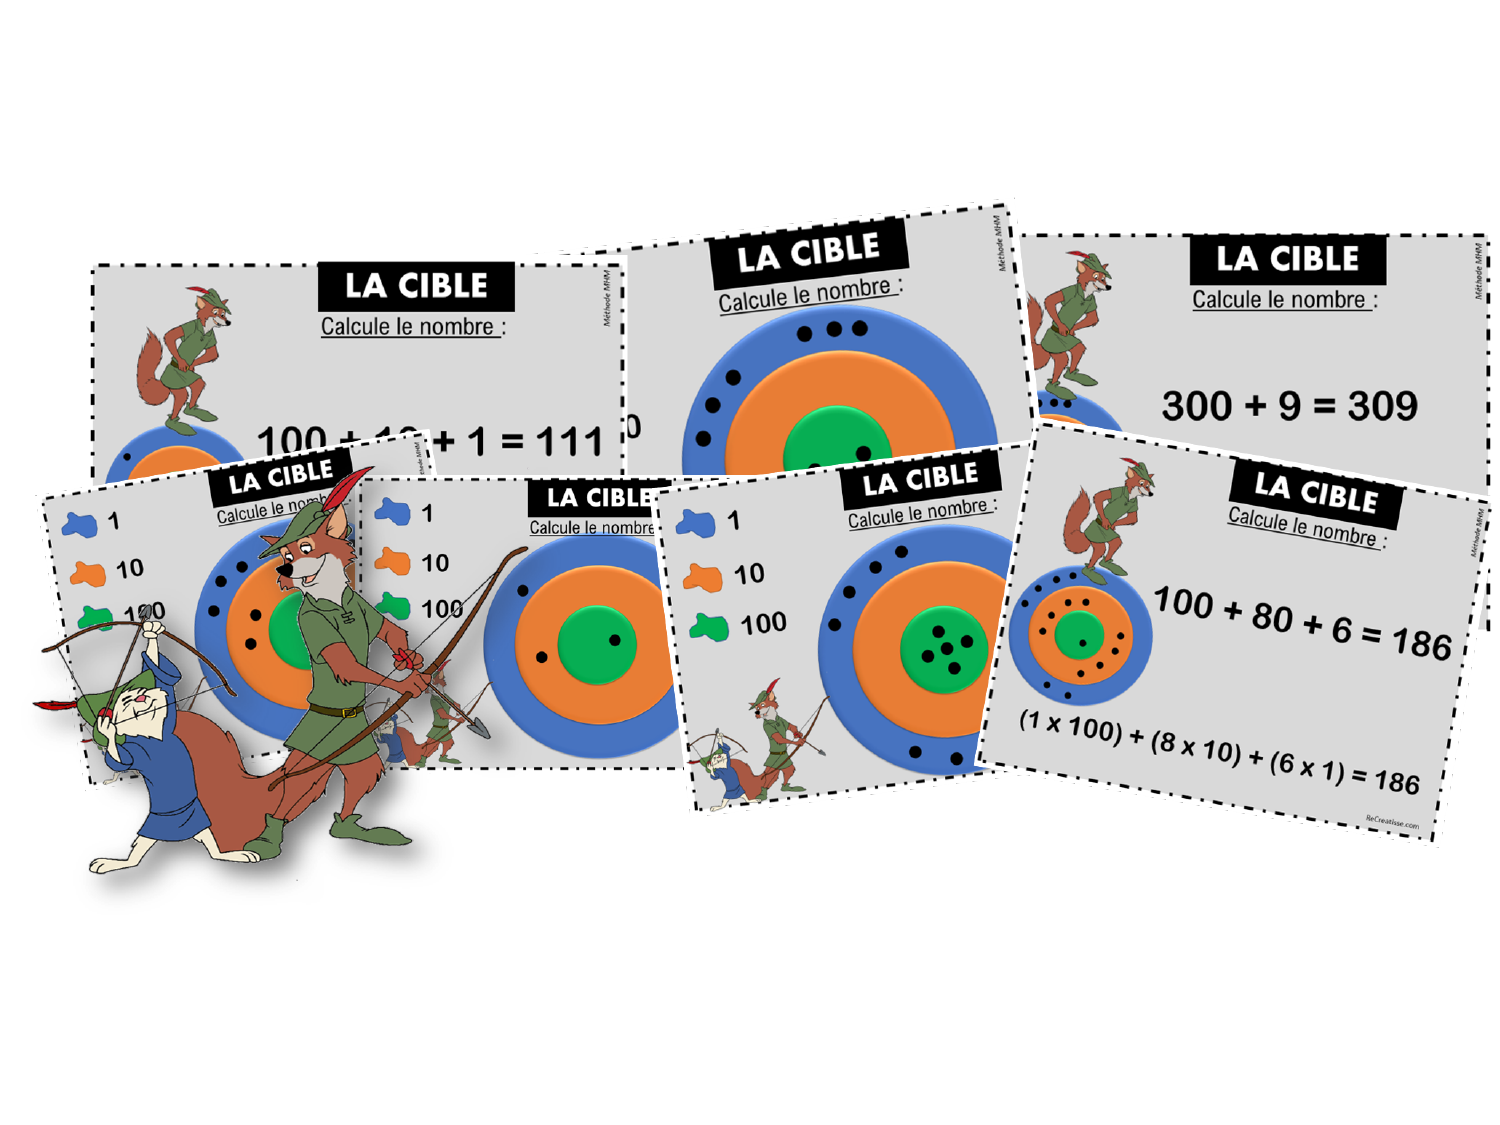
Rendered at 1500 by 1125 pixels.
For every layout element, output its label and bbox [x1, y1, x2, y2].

picture [0, 197, 1500, 928]
